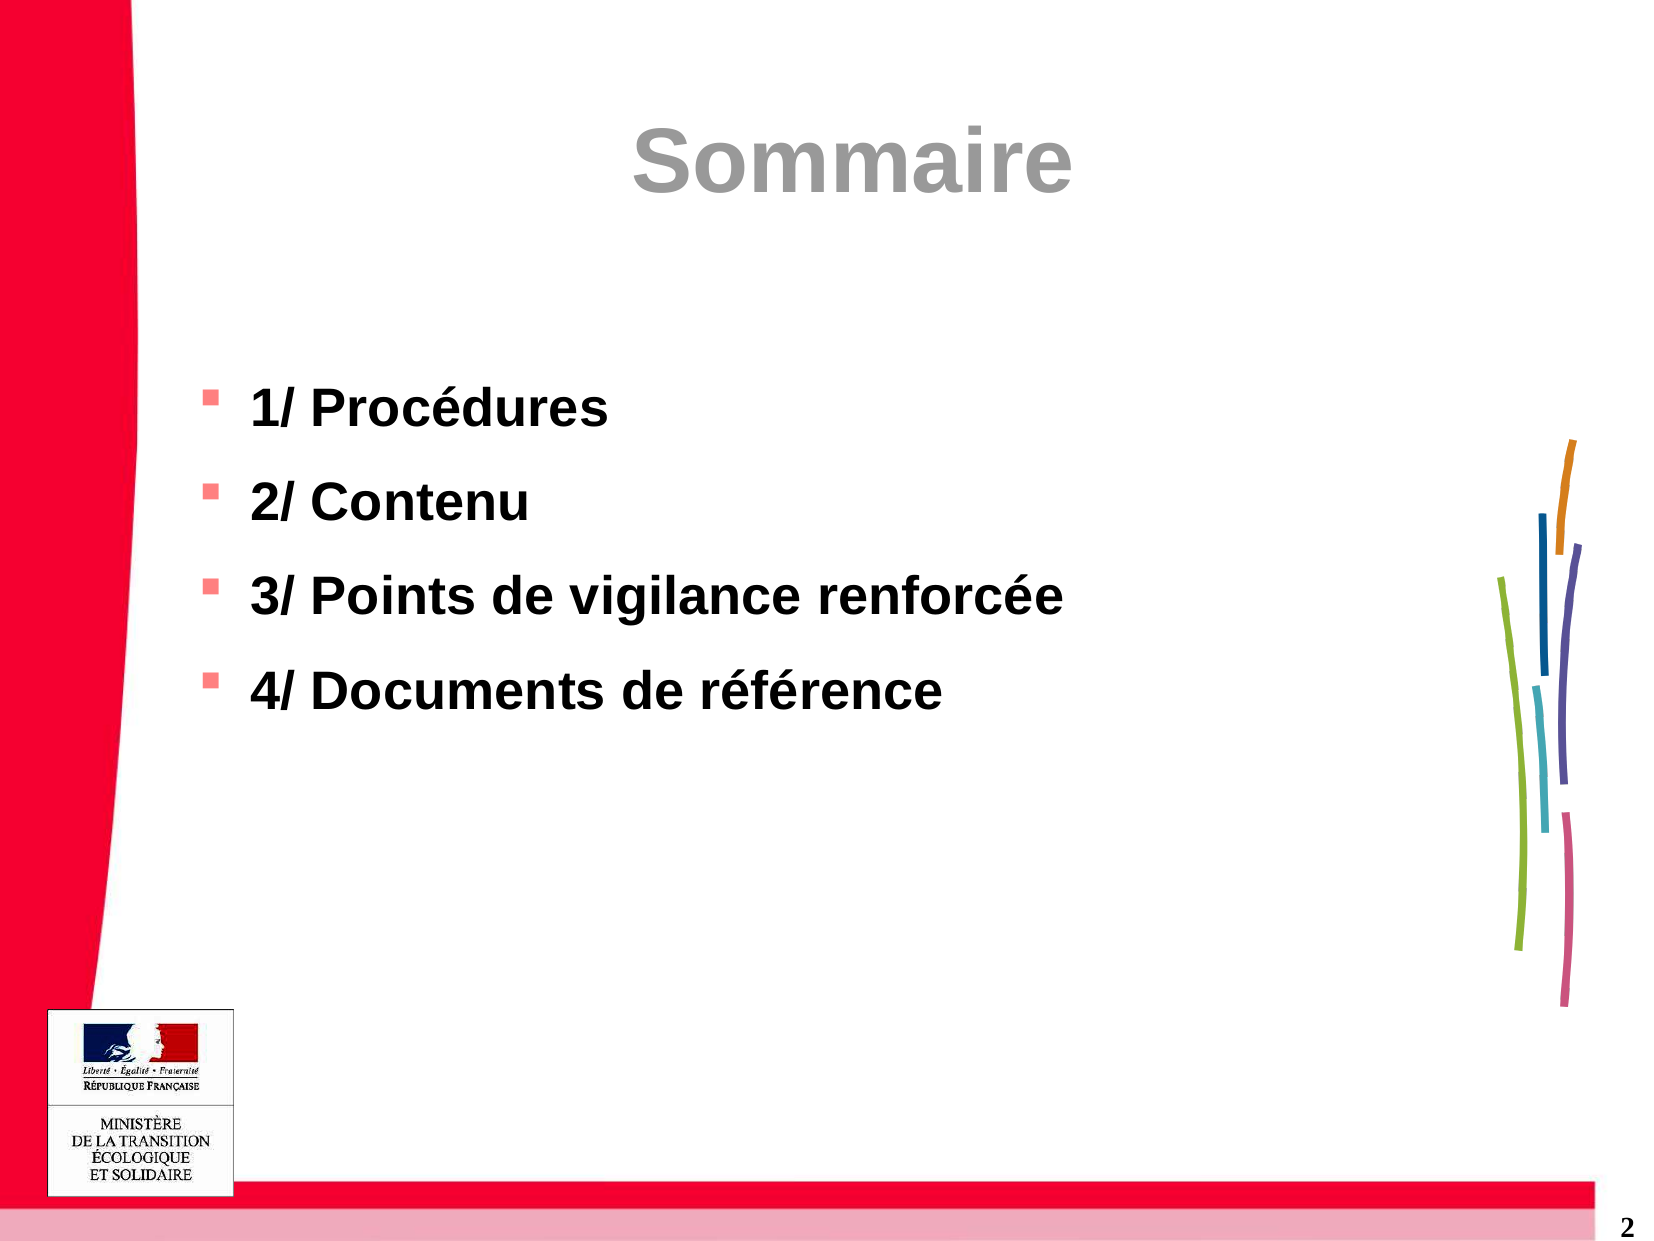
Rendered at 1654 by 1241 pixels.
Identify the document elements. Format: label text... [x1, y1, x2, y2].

text_box <numéro> [1482, 1208, 1636, 1240]
text_box 1/ Procédures 2/ Contenu 3/ Points de vigilance renforcée 4/ Documents de référence [181, 368, 1511, 1187]
text_box Sommaire [136, 56, 1571, 249]
picture [0, 0, 1654, 1241]
